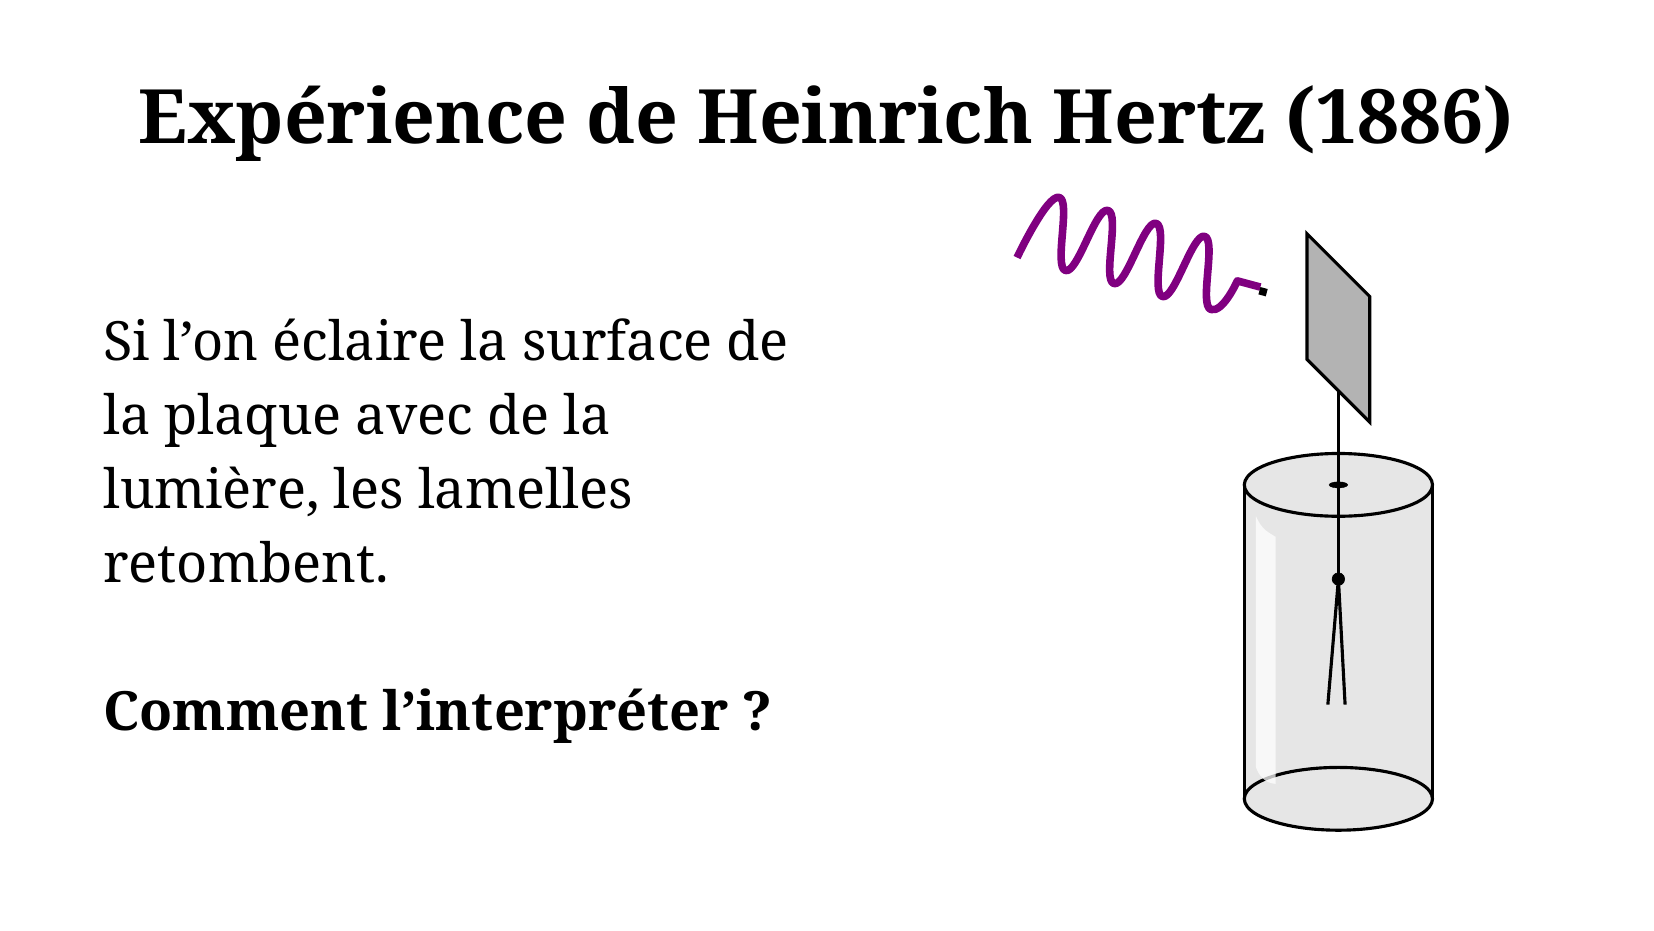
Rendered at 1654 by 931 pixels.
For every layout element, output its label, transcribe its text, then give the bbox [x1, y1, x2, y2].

title Expérience de Heinrich Hertz (1886) [82, 37, 1571, 193]
text_box Si l’on éclaire la surface de la plaque avec de la lumière, les lamelles retombent. Comment l’interpréter ? [88, 295, 857, 709]
picture [915, 95, 1653, 931]
